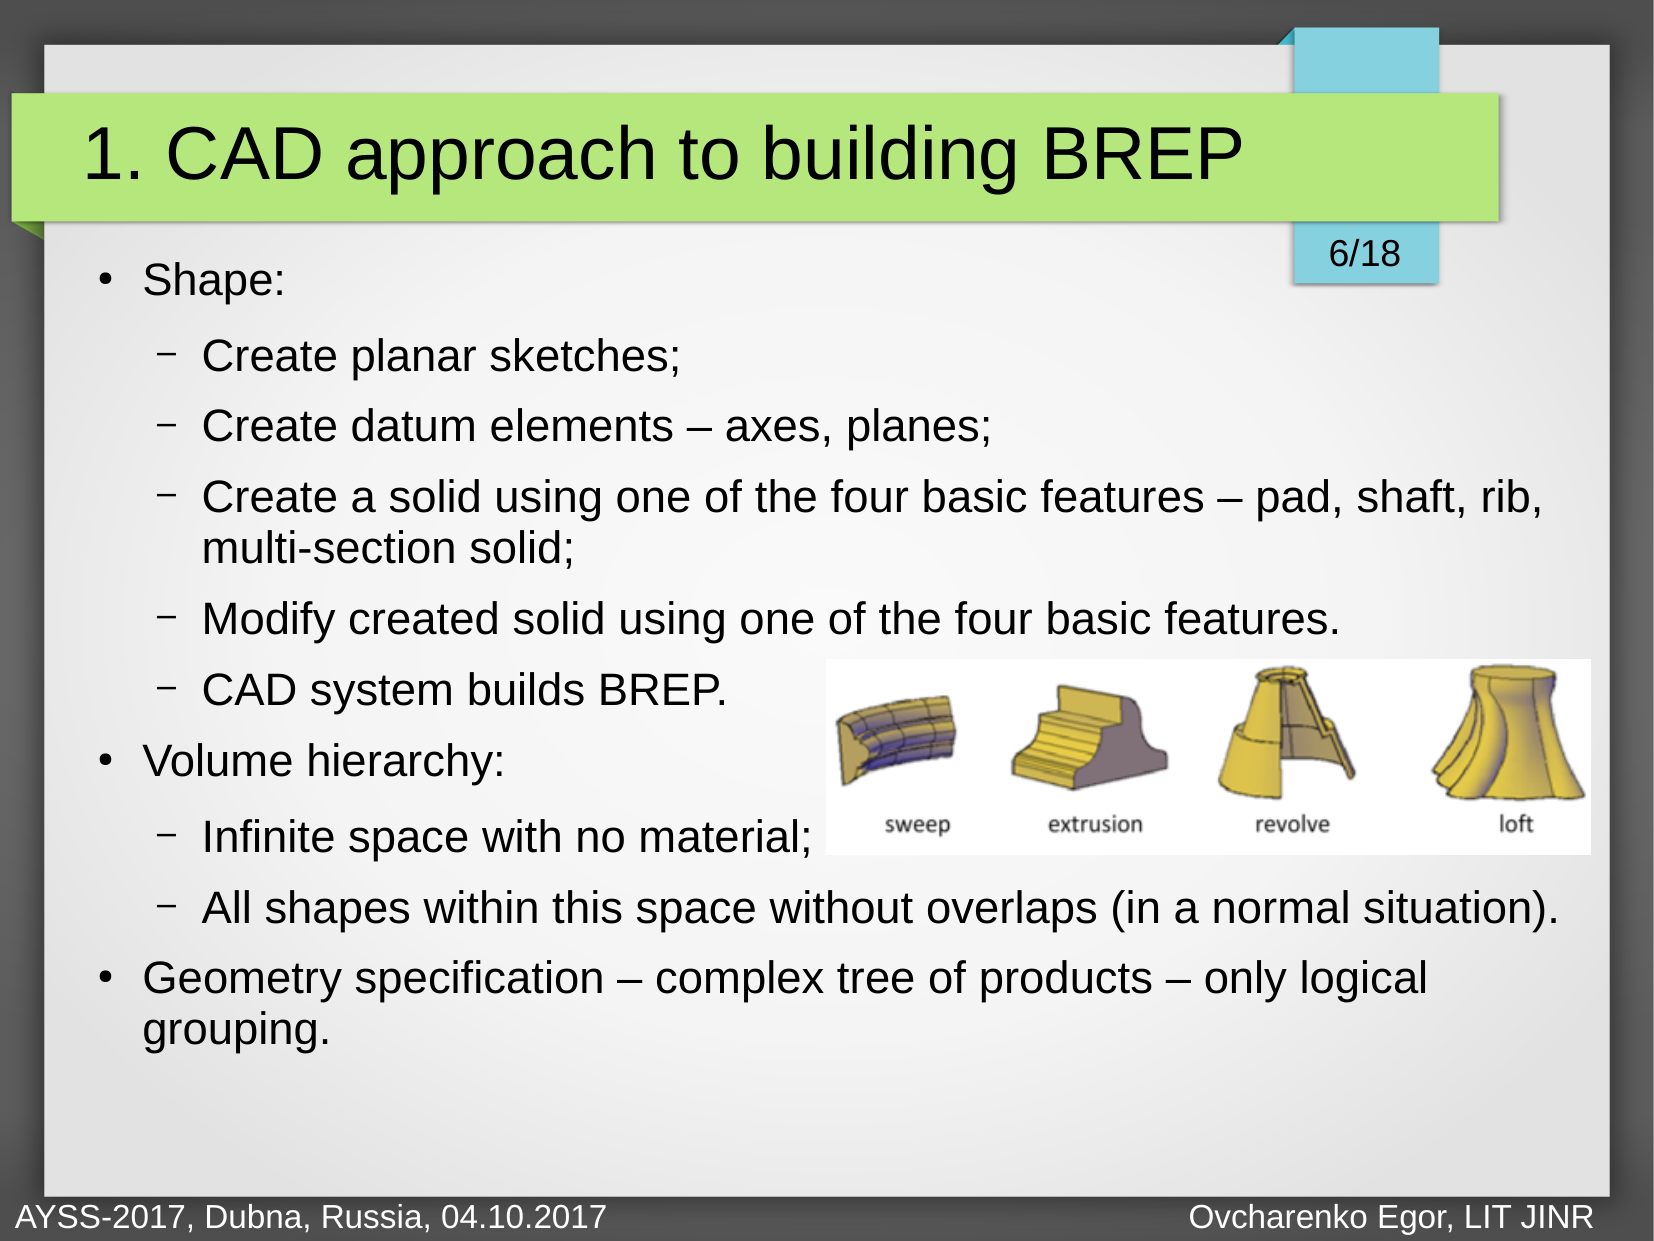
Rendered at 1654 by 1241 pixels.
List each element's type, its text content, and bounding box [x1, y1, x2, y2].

title 1. CAD approach to building BREP [82, 94, 1264, 213]
text_box 6/18 [1290, 225, 1441, 282]
text_box AYSS-2017, Dubna, Russia, 04.10.2017 Ovcharenko Egor, LIT JINR [0, 1190, 1612, 1241]
list Shape: Create planar sketches; Create datum elements – axes, planes; Create a solid using one of the four basic features – pad, shaft, rib, multi-section solid; Modify created solid using one of the four basic features. CAD system builds BREP. Volume hierarchy: Infinite space with no material; All shapes within this space without overlaps (in a normal situation). Geometry specification – complex tree of products – only logical grouping. [82, 253, 1571, 1114]
picture [0, 0, 1654, 1241]
